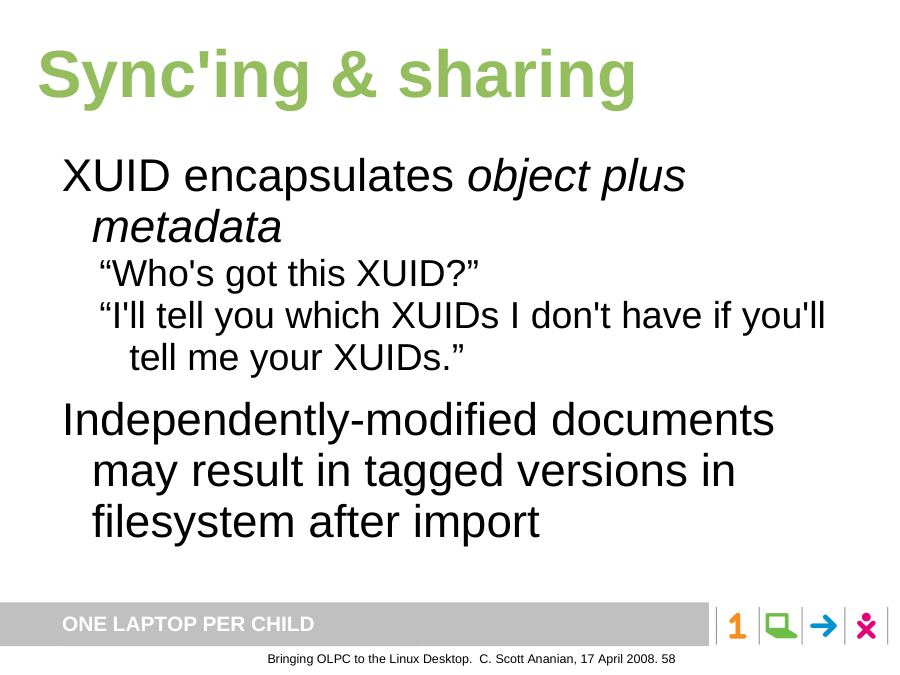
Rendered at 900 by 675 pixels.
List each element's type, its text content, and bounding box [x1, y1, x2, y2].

list XUID encapsulates object plus metadata “Who's got this XUID?” “I'll tell you which XUIDs I don't have if you'll tell me your XUIDs.” Independently-modified documents may result in tagged versions in filesystem after import [61, 150, 844, 675]
title Sync'ing & sharing [37, 37, 856, 225]
picture [844, 598, 897, 654]
